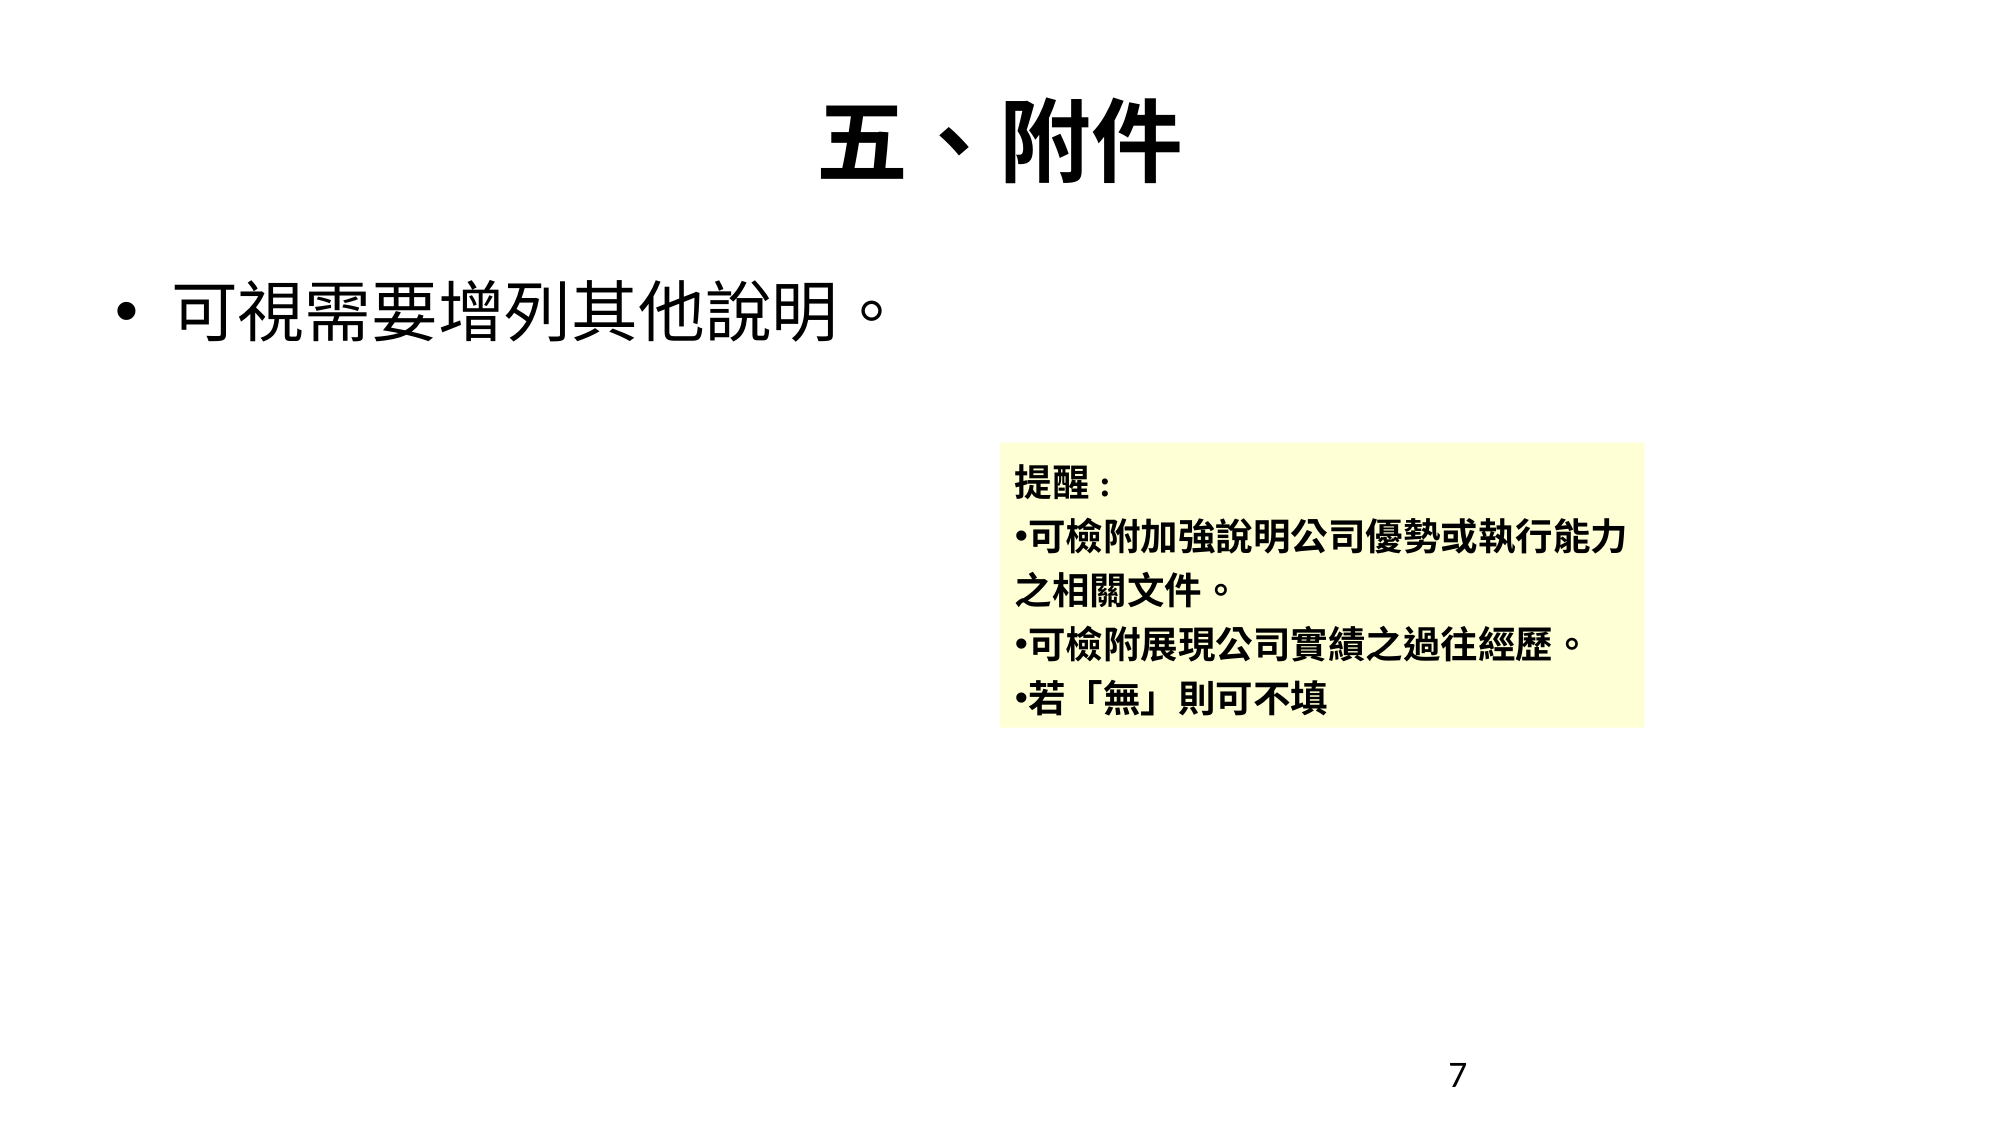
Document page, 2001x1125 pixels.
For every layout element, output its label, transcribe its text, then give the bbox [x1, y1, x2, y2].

list 可視需要增列其他說明。 [99, 262, 1900, 1005]
text_box 提醒: 可檢附加強說明公司優勢或執行能力之相關文件。 可檢附展現公司實績之過往經歷。 若「無」則可不填 [1000, 443, 1644, 728]
text_box 7 [1433, 1042, 1900, 1103]
title 五、附件 [99, 45, 1900, 233]
